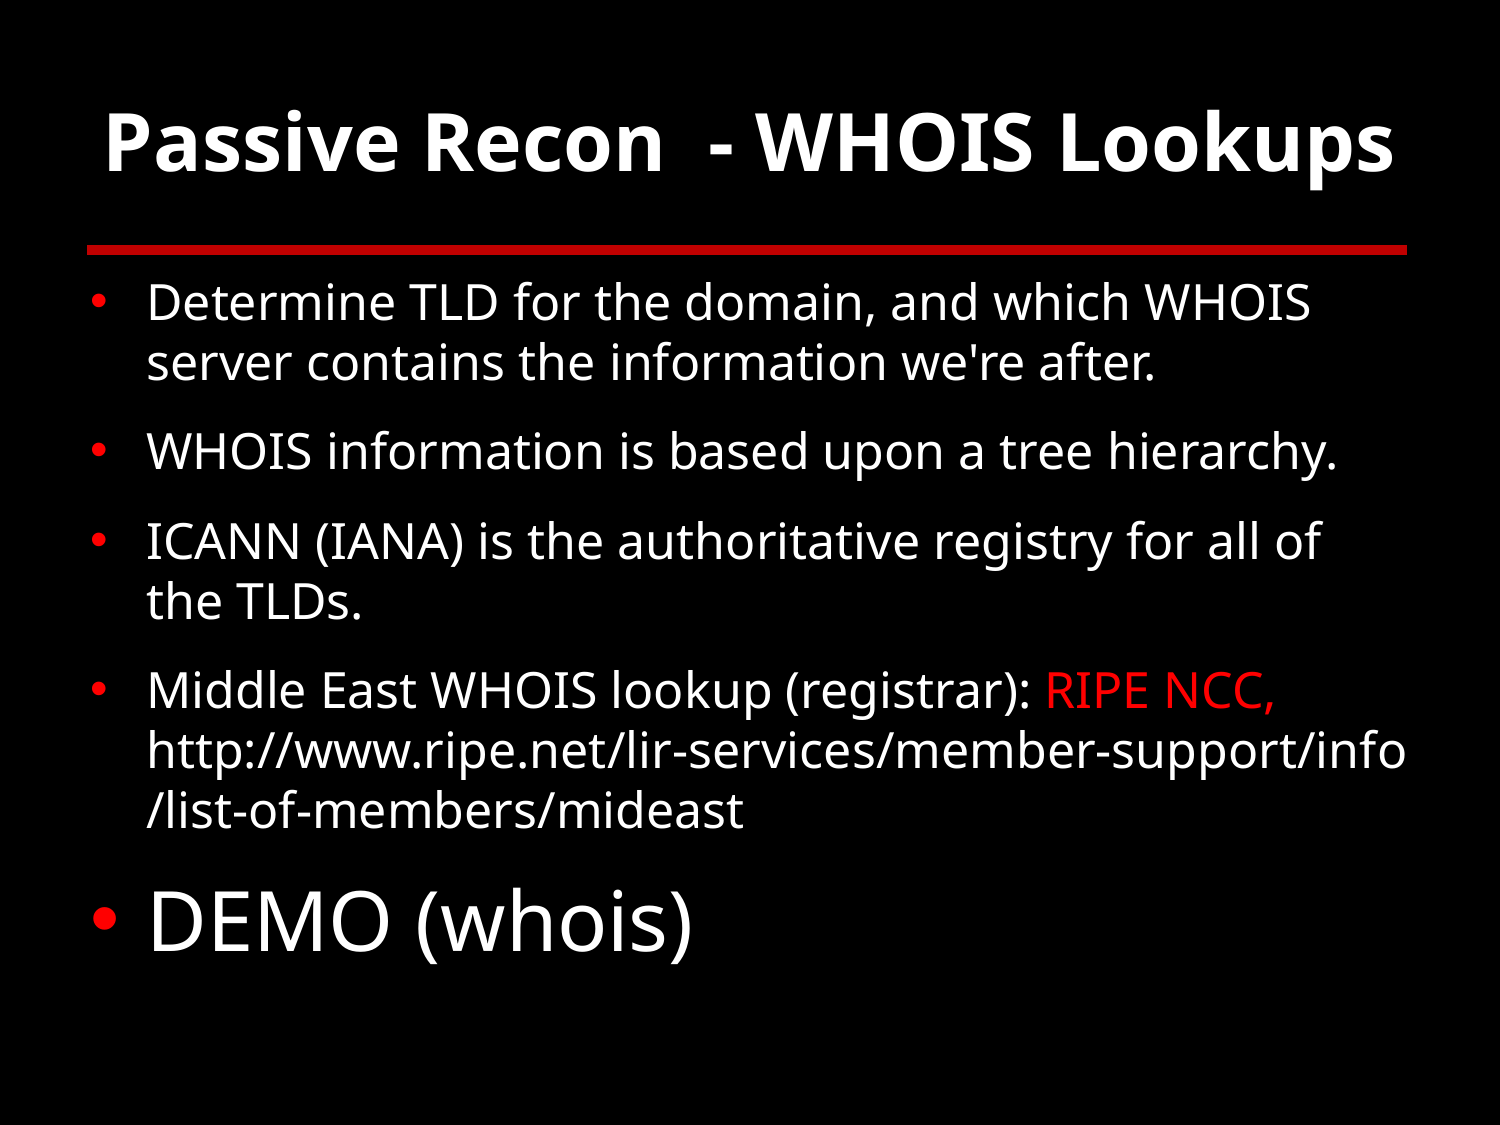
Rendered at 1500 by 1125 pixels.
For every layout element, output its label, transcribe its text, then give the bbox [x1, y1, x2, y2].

title Passive Recon - WHOIS Lookups [75, 45, 1425, 233]
list Determine TLD for the domain, and which WHOIS server contains the information we're after. WHOIS information is based upon a tree hierarchy. ICANN (IANA) is the authoritative registry for all of the TLDs. Middle East WHOIS lookup (registrar): RIPE NCC, http://www.ripe.net/lir-services/member-support/info/list-of-members/mideast DEMO (whois) [75, 262, 1425, 1005]
